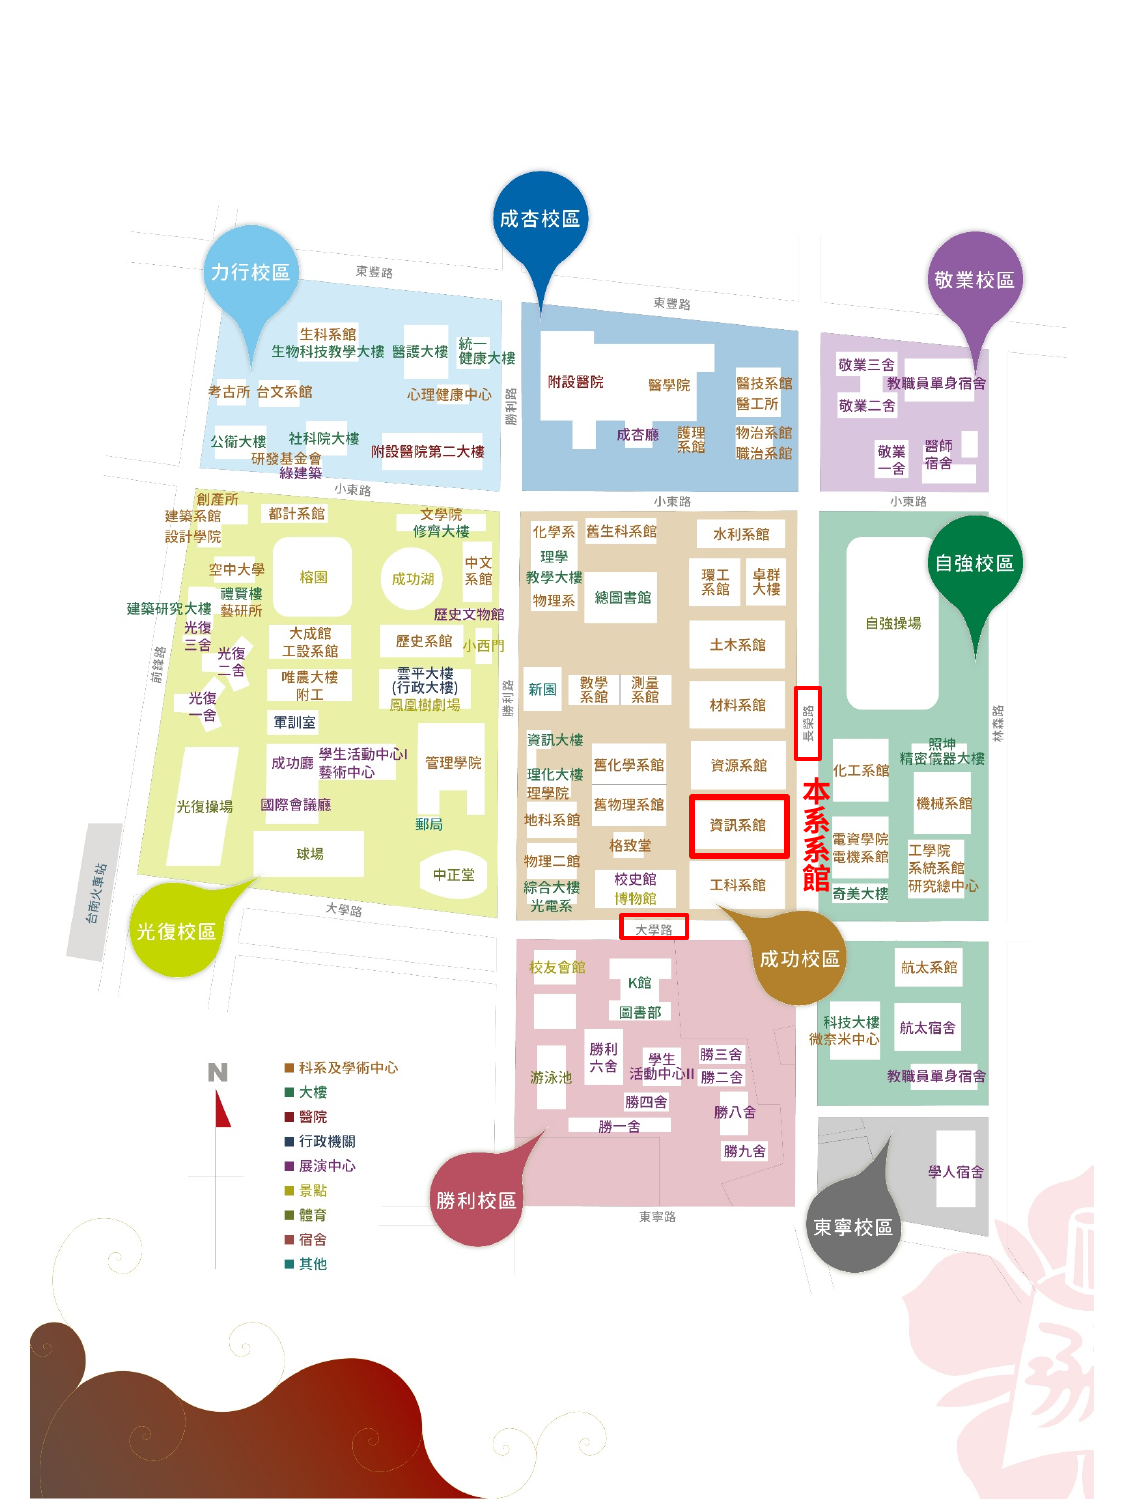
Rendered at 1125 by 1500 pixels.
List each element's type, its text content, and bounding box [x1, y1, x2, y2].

text_box 本系系館 [775, 761, 841, 938]
picture [30, 0, 1094, 1499]
